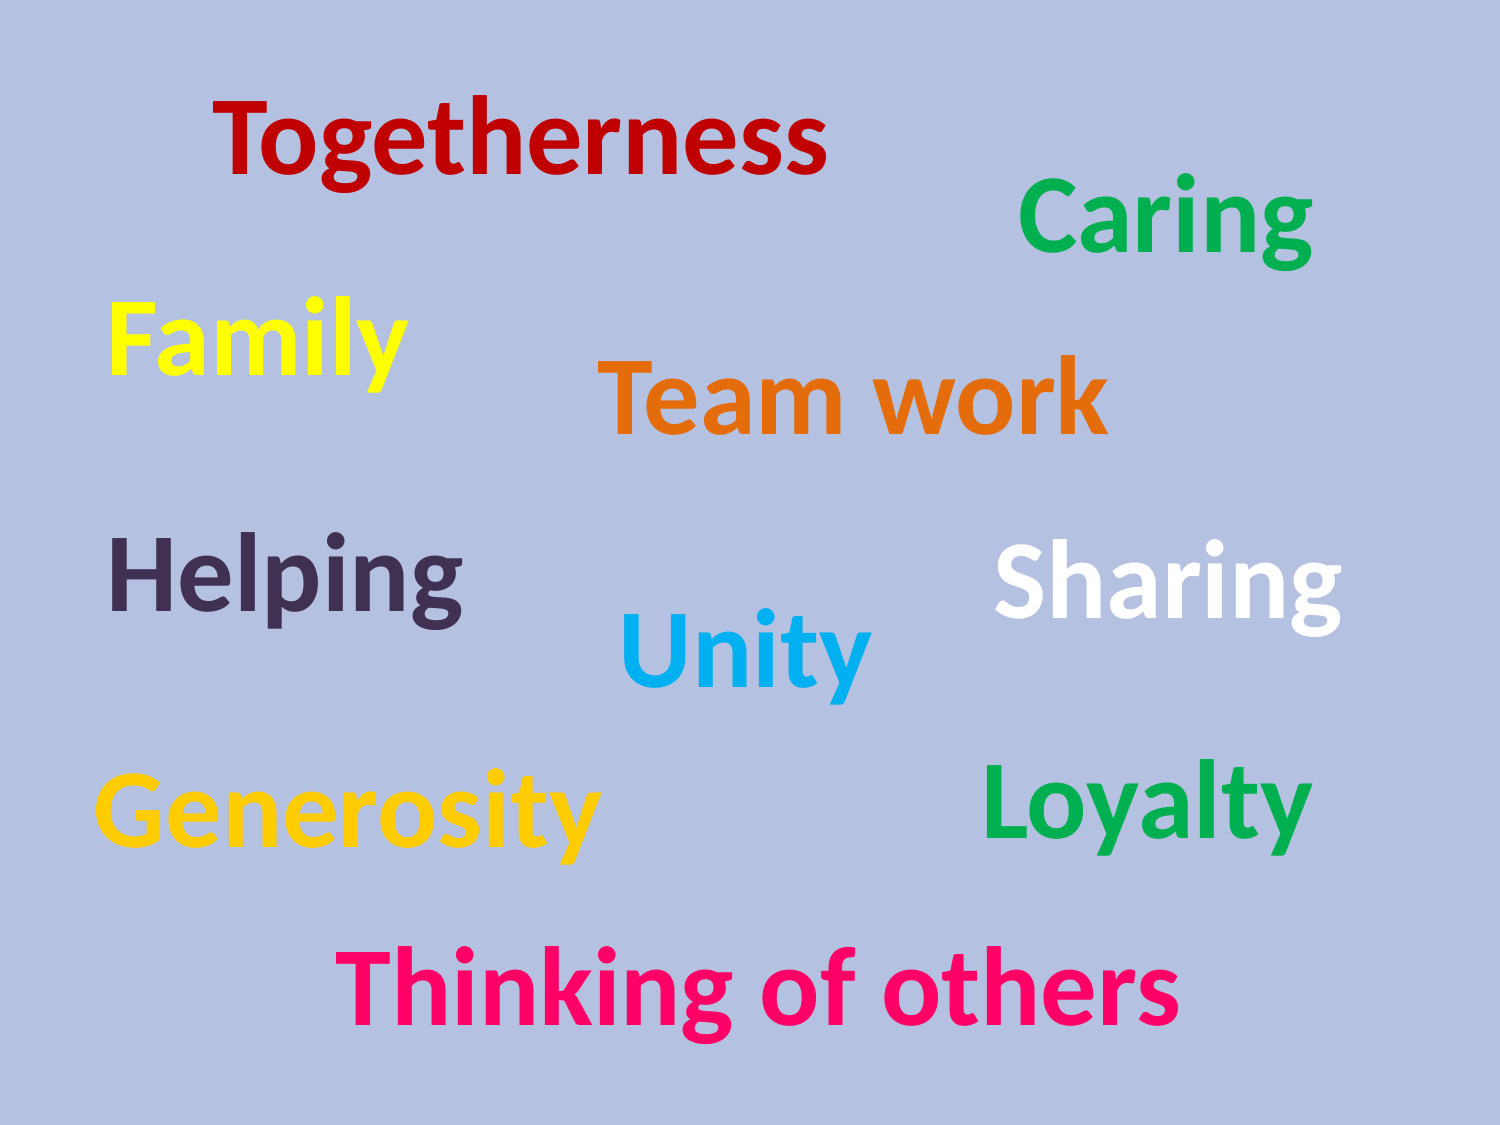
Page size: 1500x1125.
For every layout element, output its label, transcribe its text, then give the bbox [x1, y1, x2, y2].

text_box Loyalty [966, 719, 1329, 869]
text_box Caring [1003, 132, 1330, 283]
text_box Family [91, 255, 426, 405]
text_box Team work [583, 314, 1125, 465]
text_box Helping [92, 491, 505, 642]
text_box Thinking of others [321, 905, 1197, 1055]
text_box Generosity [78, 728, 618, 878]
text_box Sharing [978, 499, 1359, 649]
text_box Unity [604, 567, 888, 717]
text_box Togetherness [198, 55, 845, 205]
